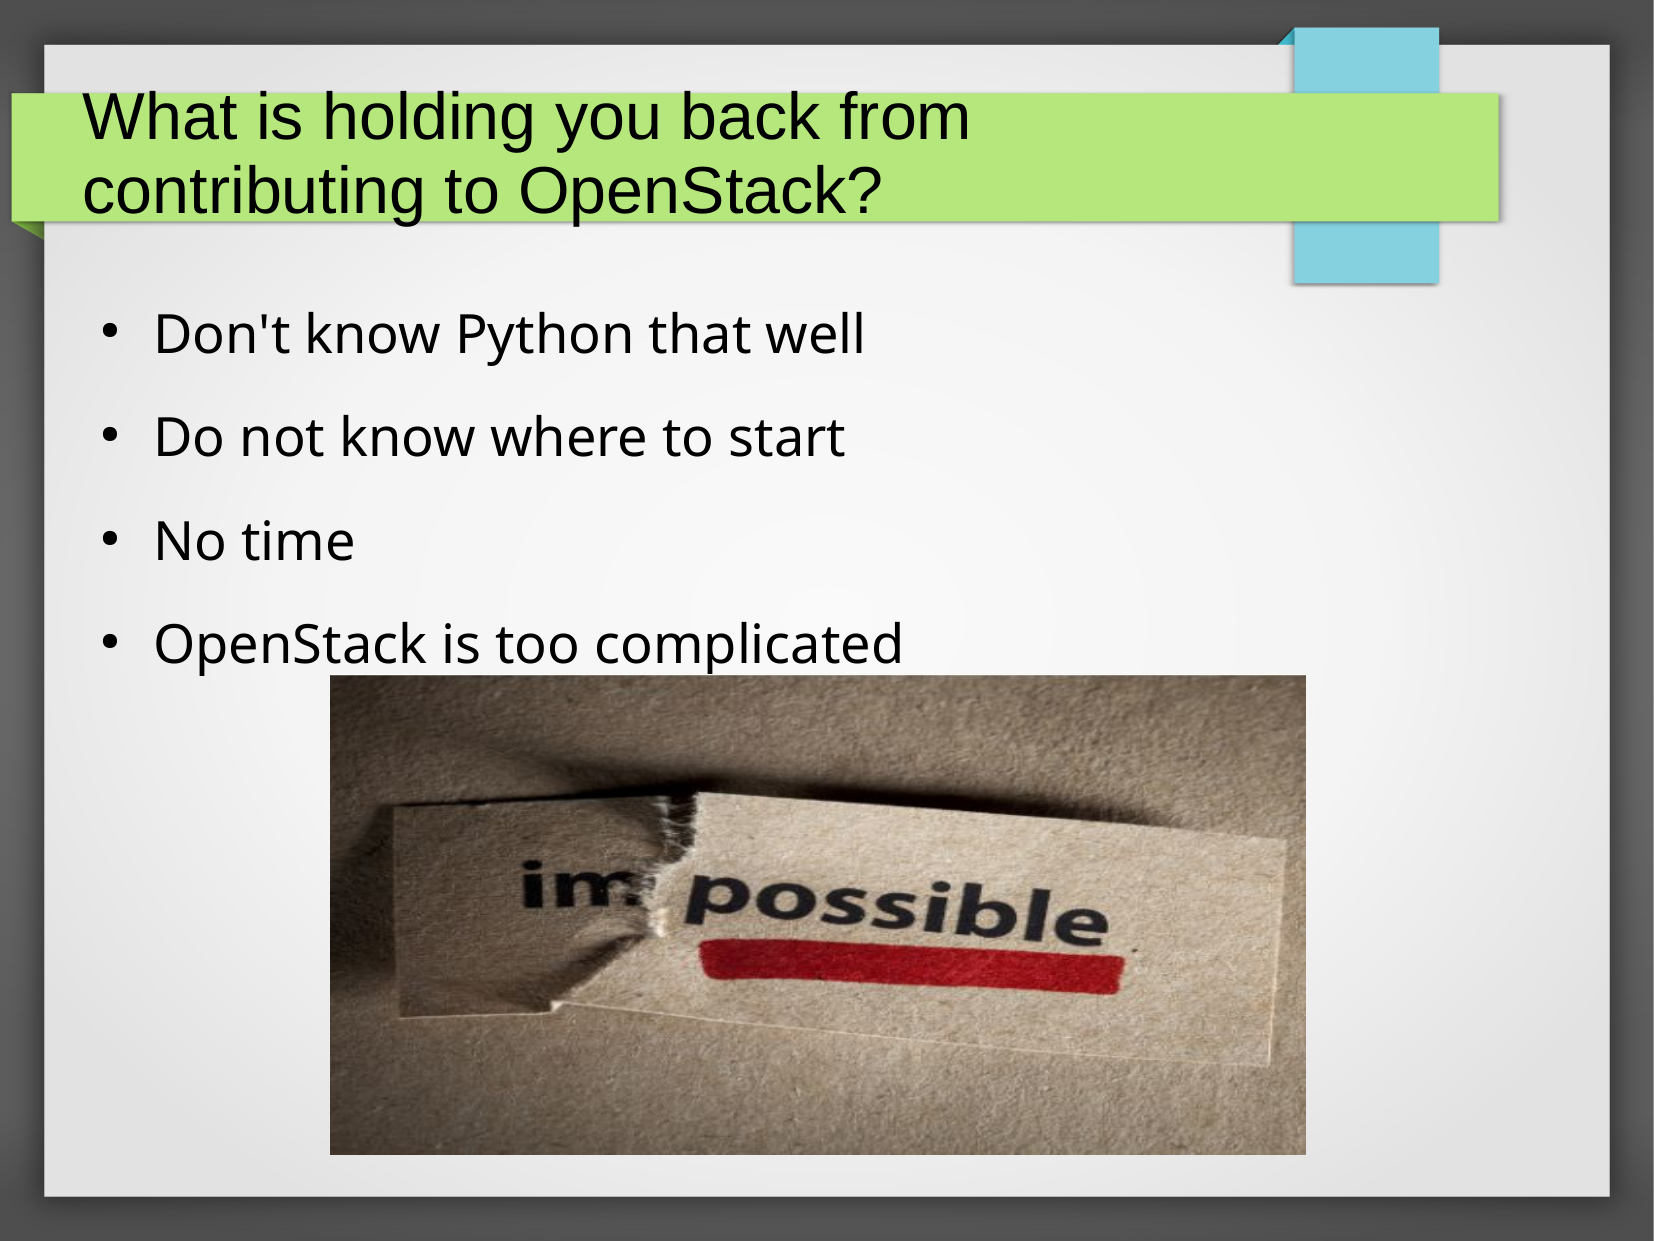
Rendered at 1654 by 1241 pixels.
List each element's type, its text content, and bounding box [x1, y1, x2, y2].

title What is holding you back from contributing to OpenStack? [82, 79, 1264, 229]
picture [0, 0, 1654, 1241]
list Don't know Python that well Do not know where to start No time OpenStack is too complicated [82, 295, 1571, 1015]
